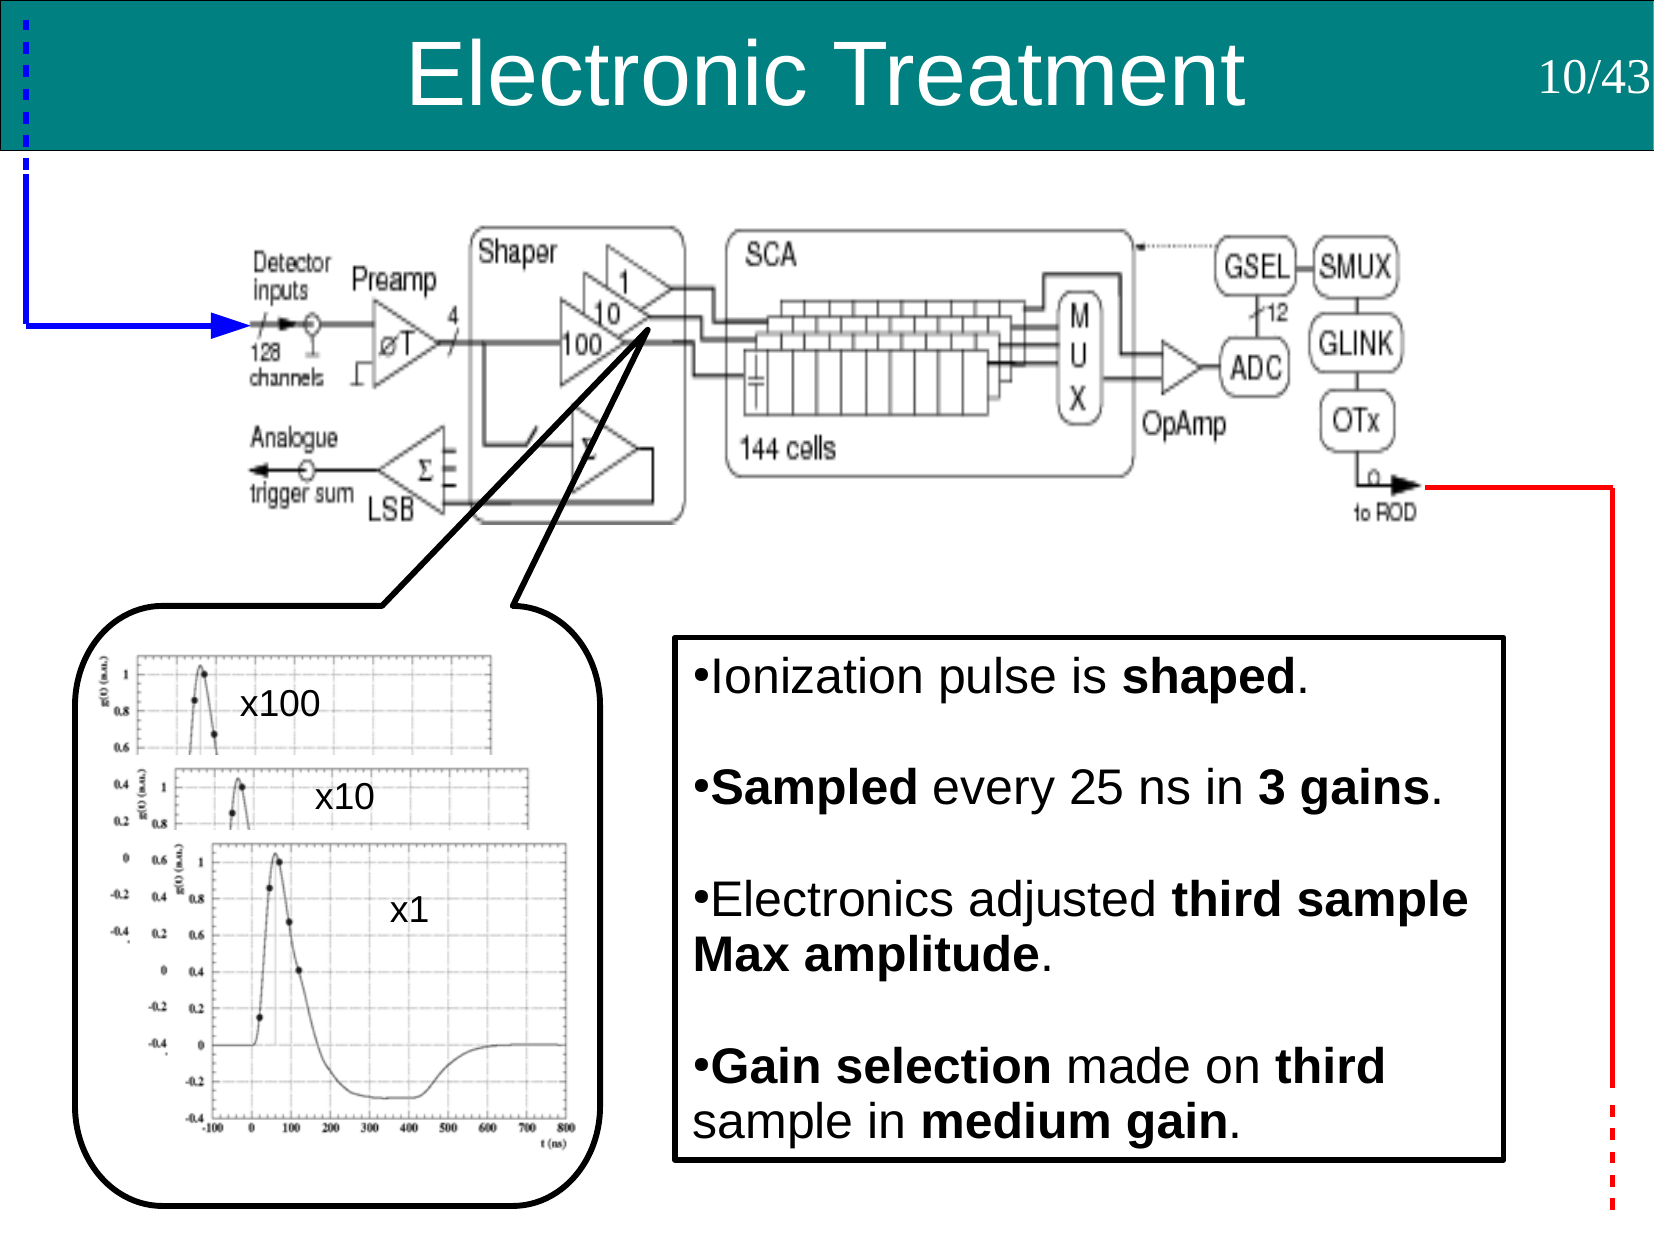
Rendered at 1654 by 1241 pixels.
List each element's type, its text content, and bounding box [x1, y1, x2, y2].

title Electronic Treatment [82, 22, 1571, 126]
text_box x1 [375, 880, 488, 938]
text_box x100 [225, 675, 338, 732]
picture [92, 605, 589, 1170]
text_box [465, 350, 634, 525]
text_box x10 [300, 768, 413, 826]
text_box Ionization pulse is shaped. Sampled every 25 ns in 3 gains. Electronics adjusted third sample Max amplitude. Gain selection made on third sample in medium gain. [675, 637, 1504, 1160]
picture [92, 605, 140, 639]
text_box [247, 225, 1425, 525]
